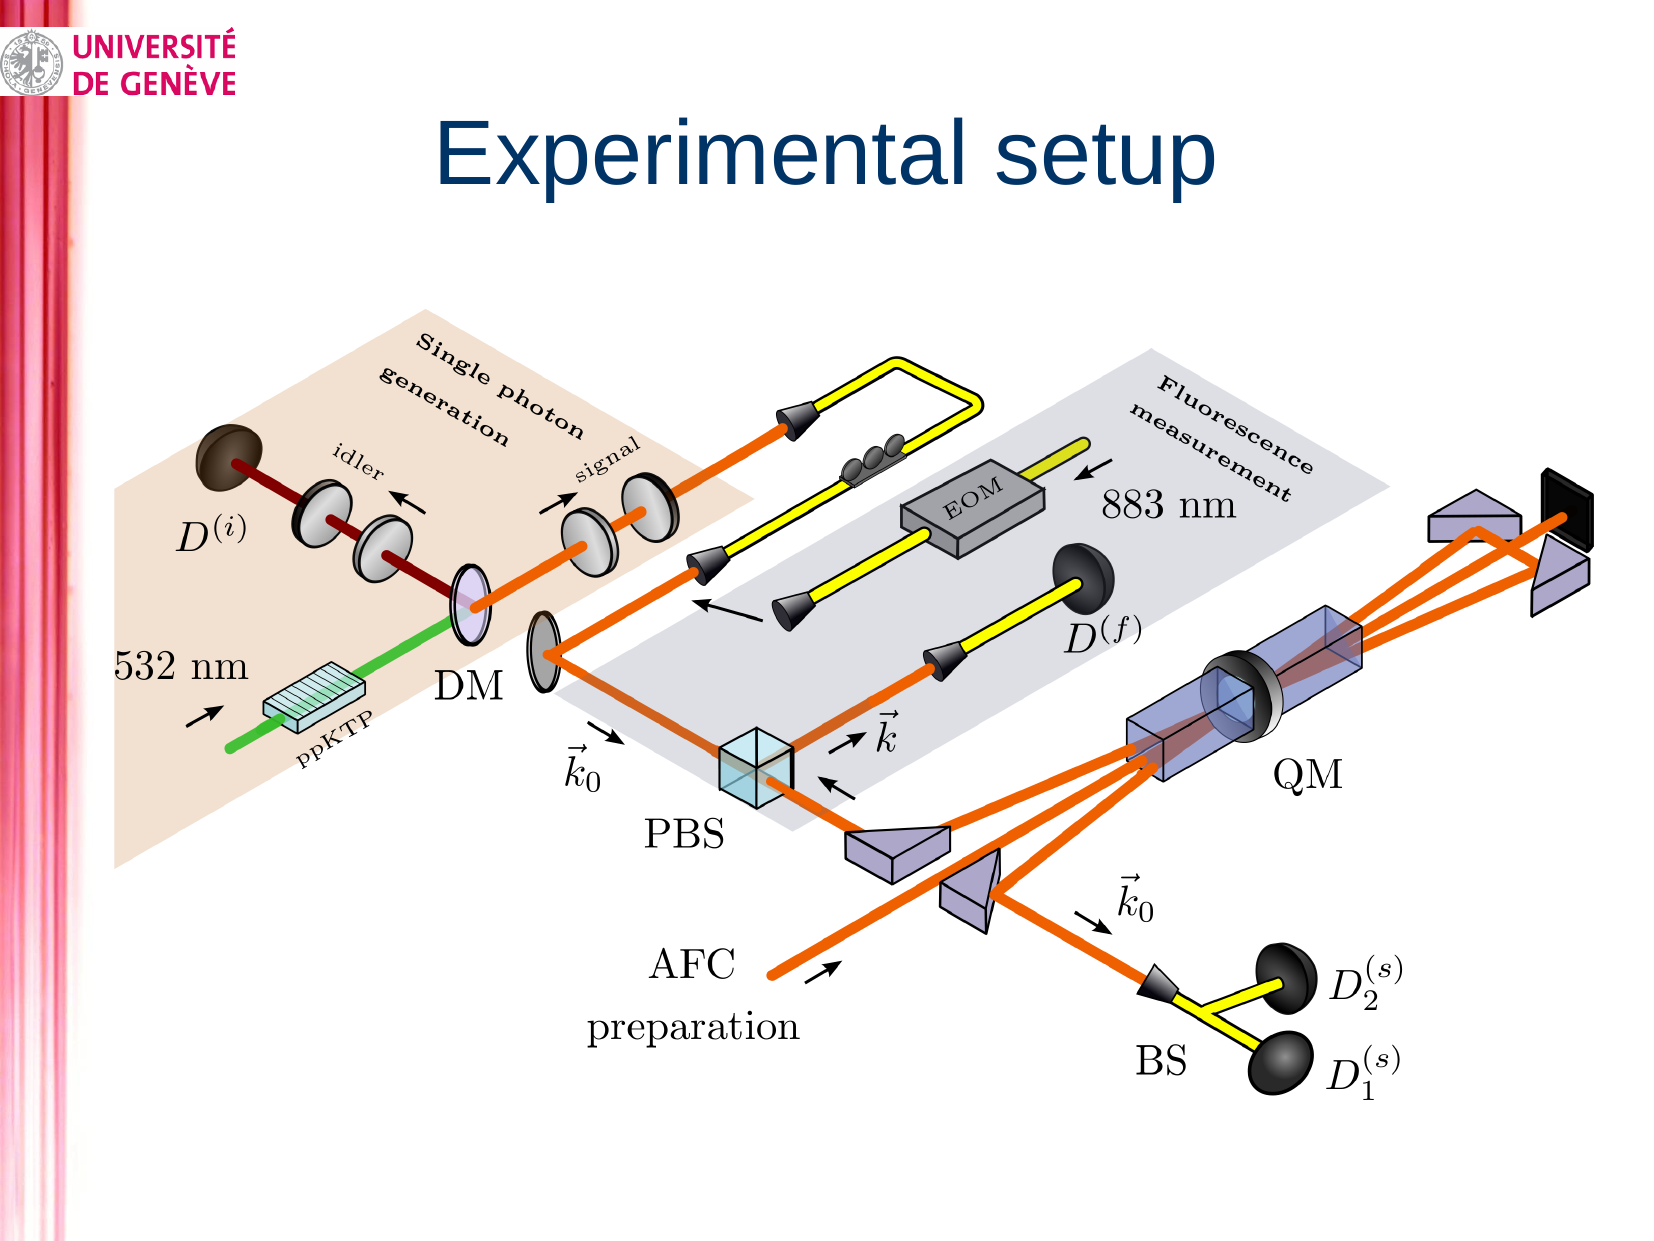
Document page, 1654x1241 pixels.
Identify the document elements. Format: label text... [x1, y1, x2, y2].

picture [0, 0, 235, 1241]
picture [100, 296, 1606, 1100]
title Experimental setup [82, 49, 1571, 257]
